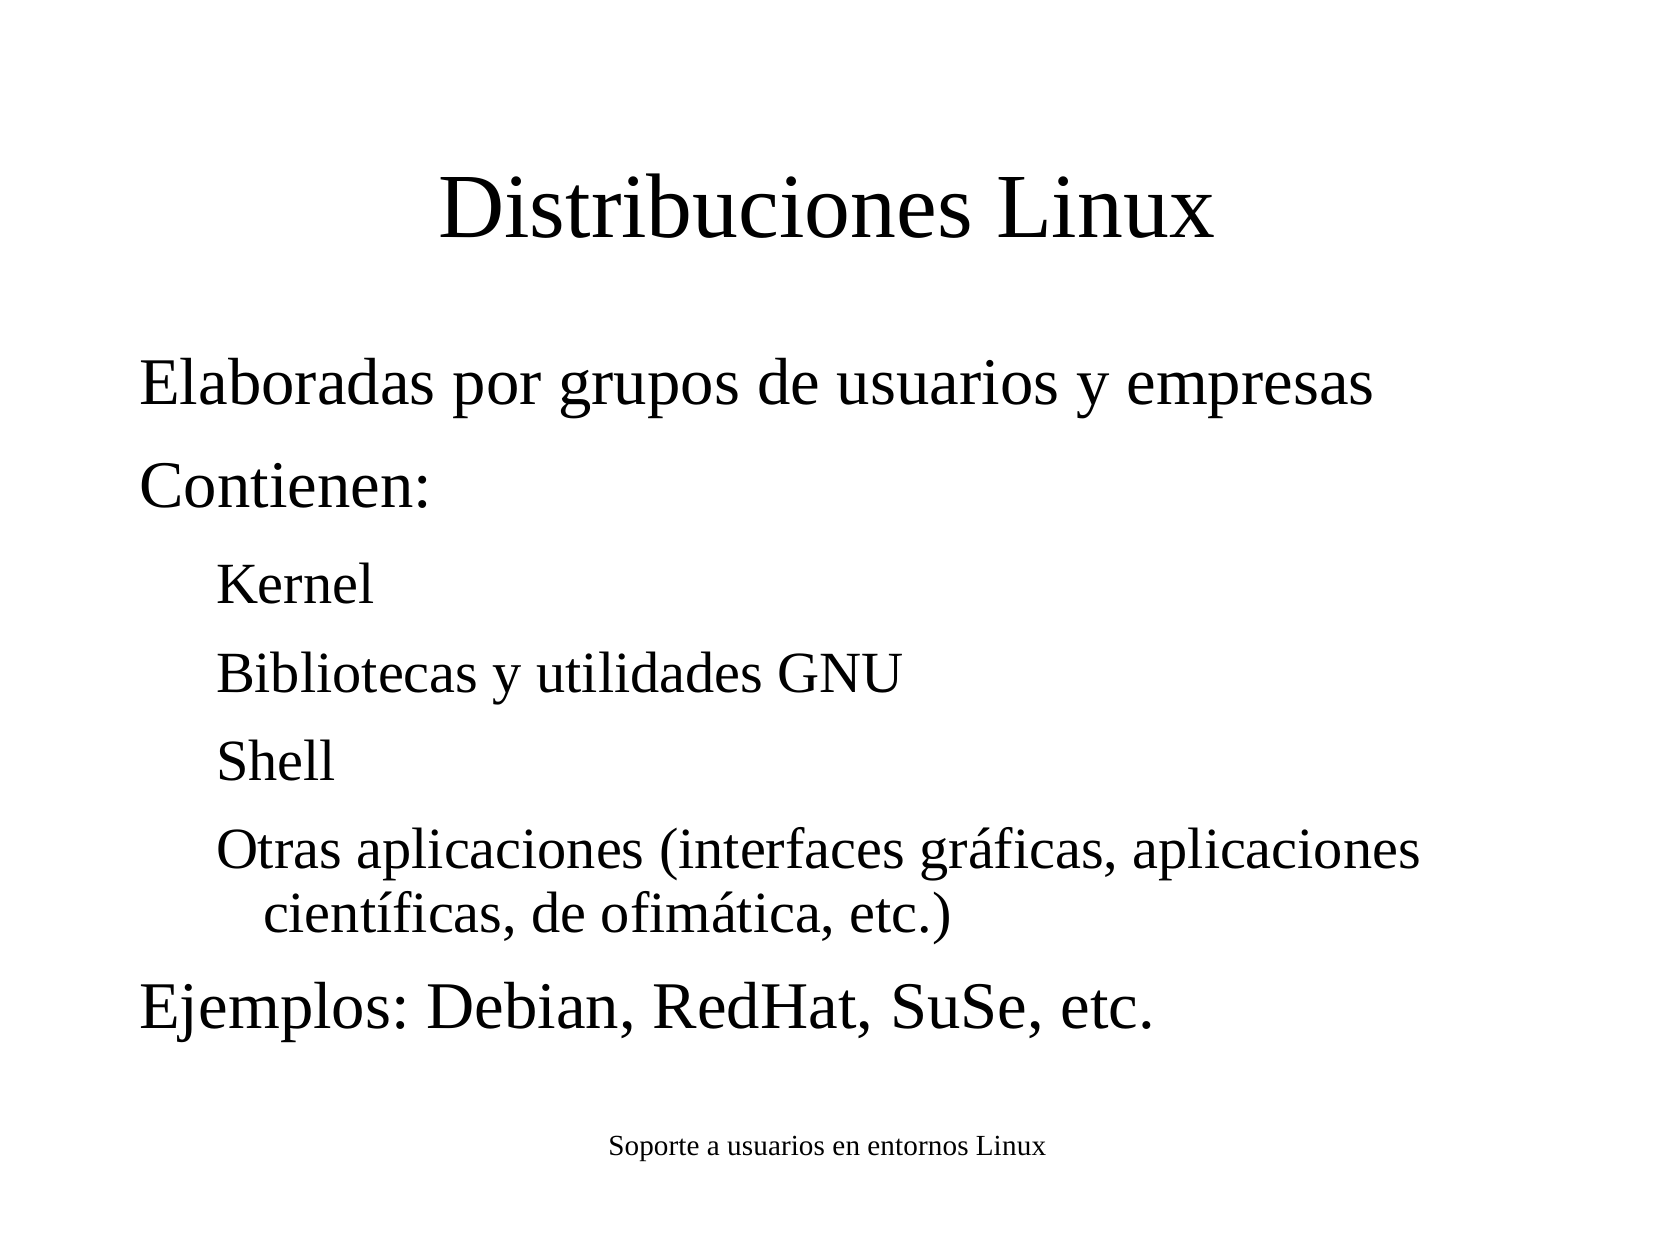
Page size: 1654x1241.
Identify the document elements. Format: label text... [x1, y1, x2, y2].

list Elaboradas por grupos de usuarios y empresas Contienen: Kernel Bibliotecas y utilidades GNU Shell Otras aplicaciones (interfaces gráficas, aplicaciones científicas, de ofimática, etc.) Ejemplos: Debian, RedHat, SuSe, etc. [121, 344, 1534, 1149]
title Distribuciones Linux [121, 102, 1534, 311]
